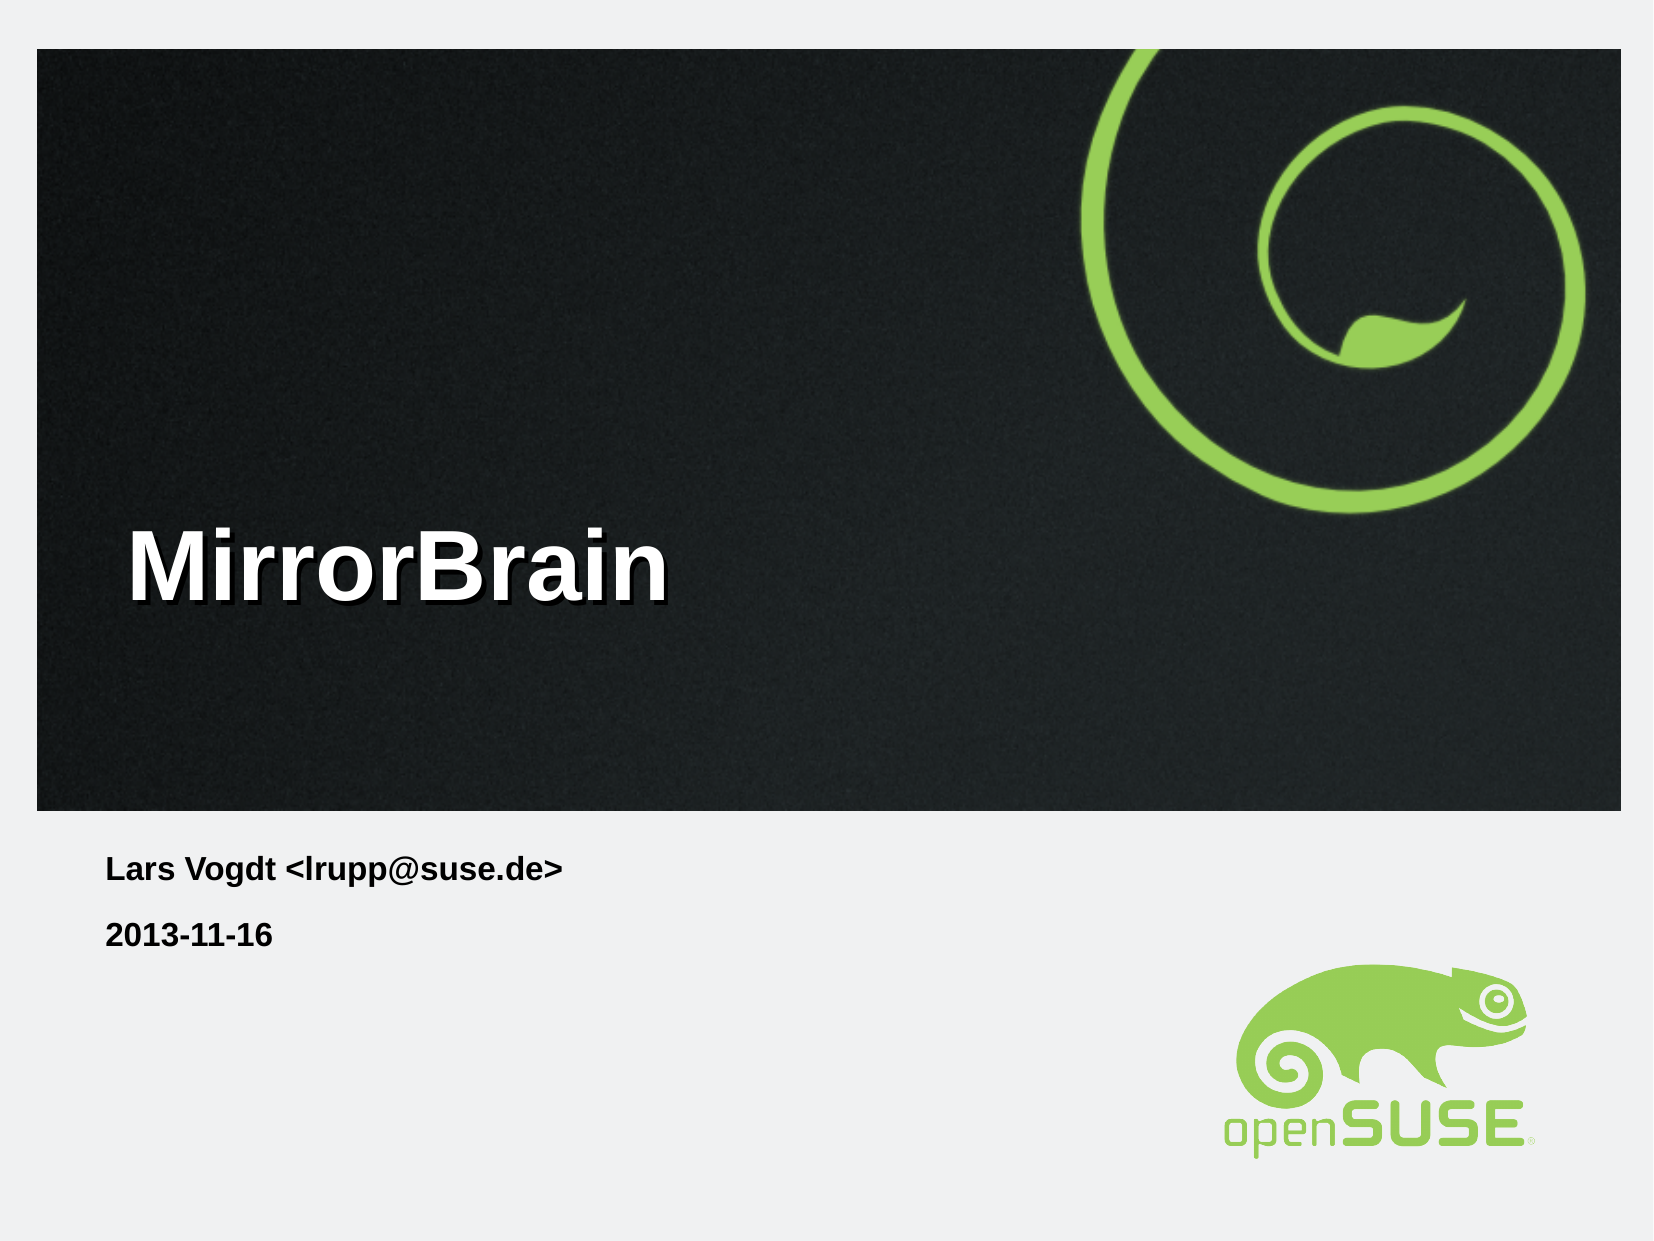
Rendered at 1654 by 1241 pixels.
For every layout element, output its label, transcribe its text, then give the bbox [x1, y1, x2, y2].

list Lars Vogdt <lrupp@suse.de> 2013-11-16 [105, 850, 1134, 1241]
picture [0, 0, 1654, 1241]
title MirrorBrain [126, 428, 1573, 734]
